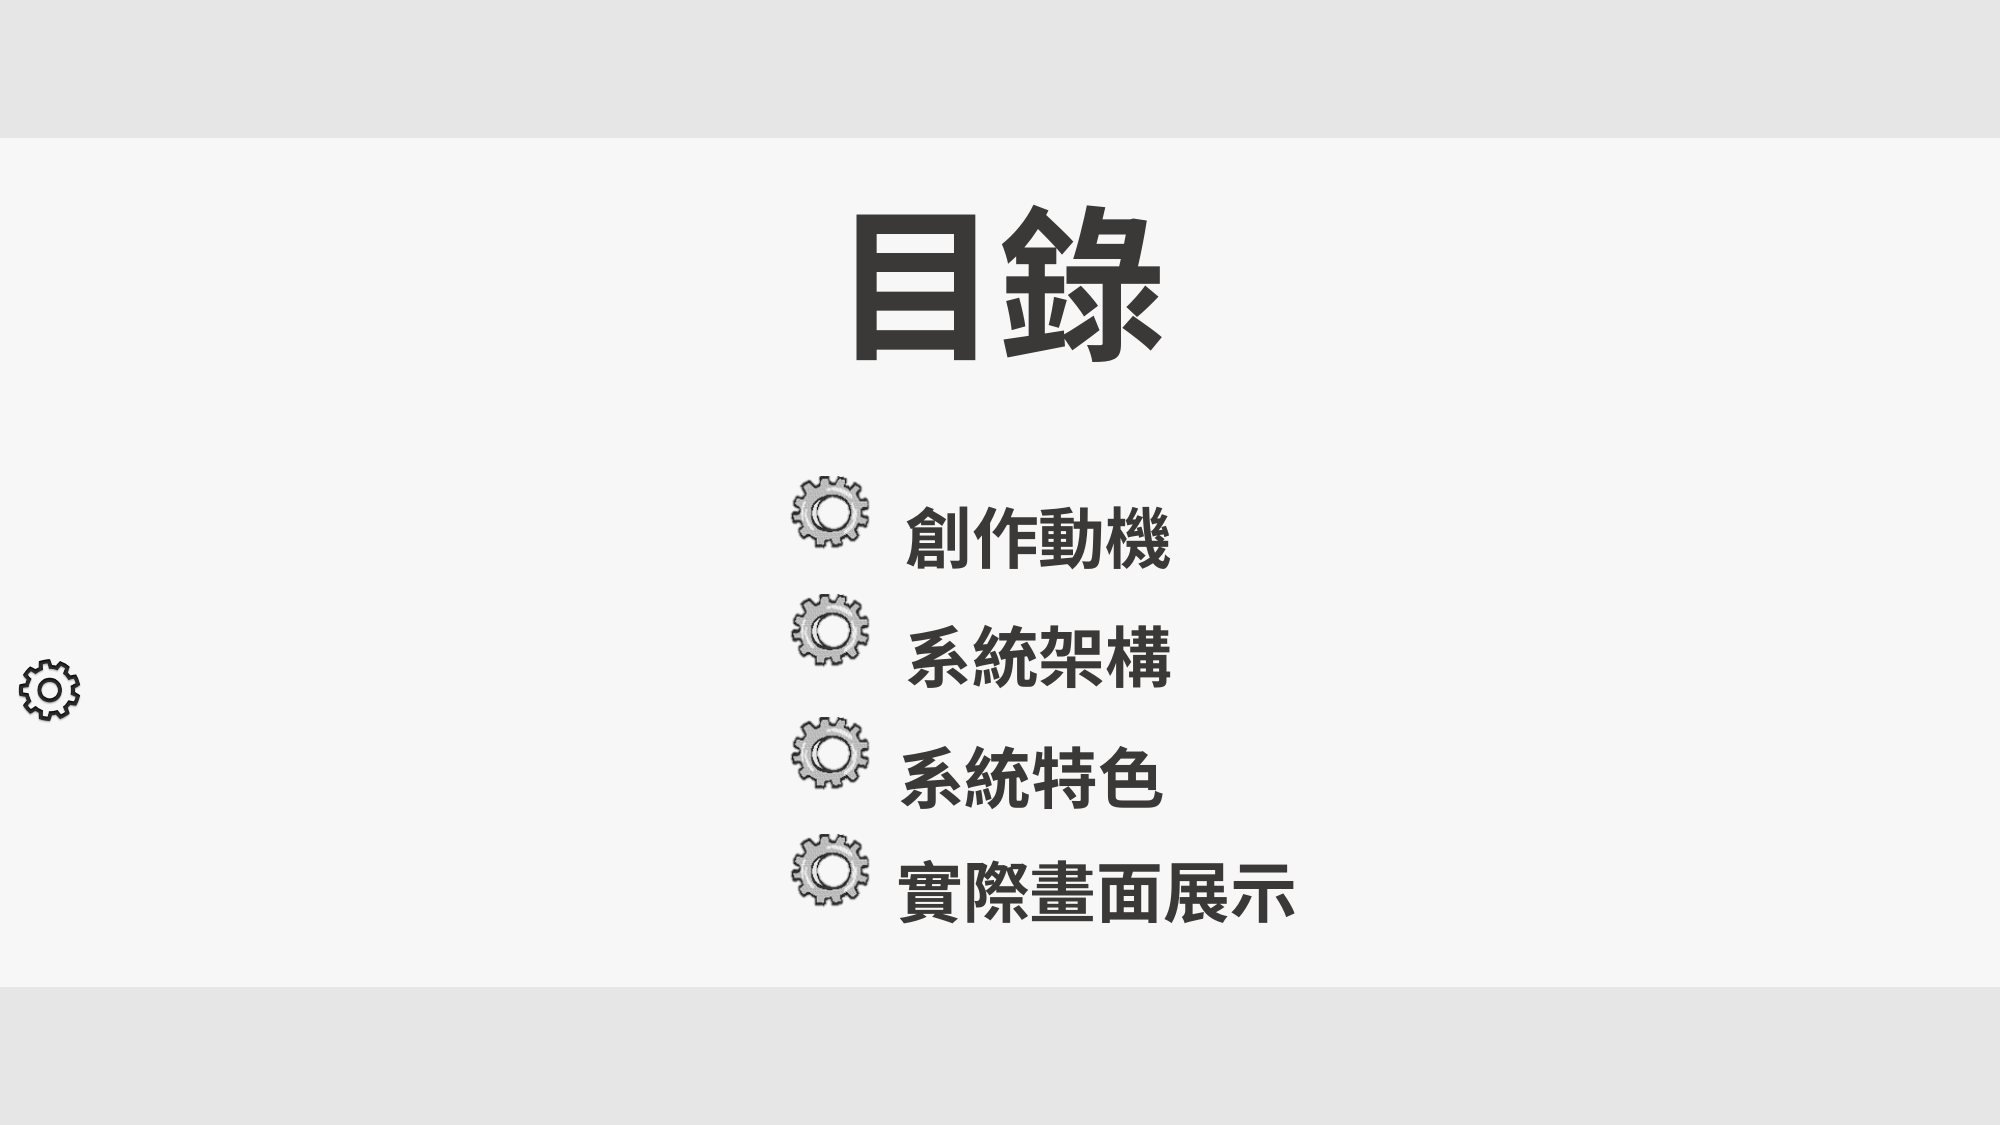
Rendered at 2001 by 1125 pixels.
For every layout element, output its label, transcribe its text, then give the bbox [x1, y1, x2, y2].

picture [780, 587, 889, 671]
text_box 實際畫面展示 [879, 803, 1314, 925]
text_box 目錄 [816, 173, 1184, 391]
text_box 系統架構 [889, 568, 1189, 691]
text_box [0, 138, 2000, 987]
picture [780, 710, 881, 793]
text_box 系統特色 [881, 688, 1182, 826]
picture [780, 469, 889, 552]
picture [780, 827, 879, 911]
text_box 創作動機 [889, 449, 1189, 568]
